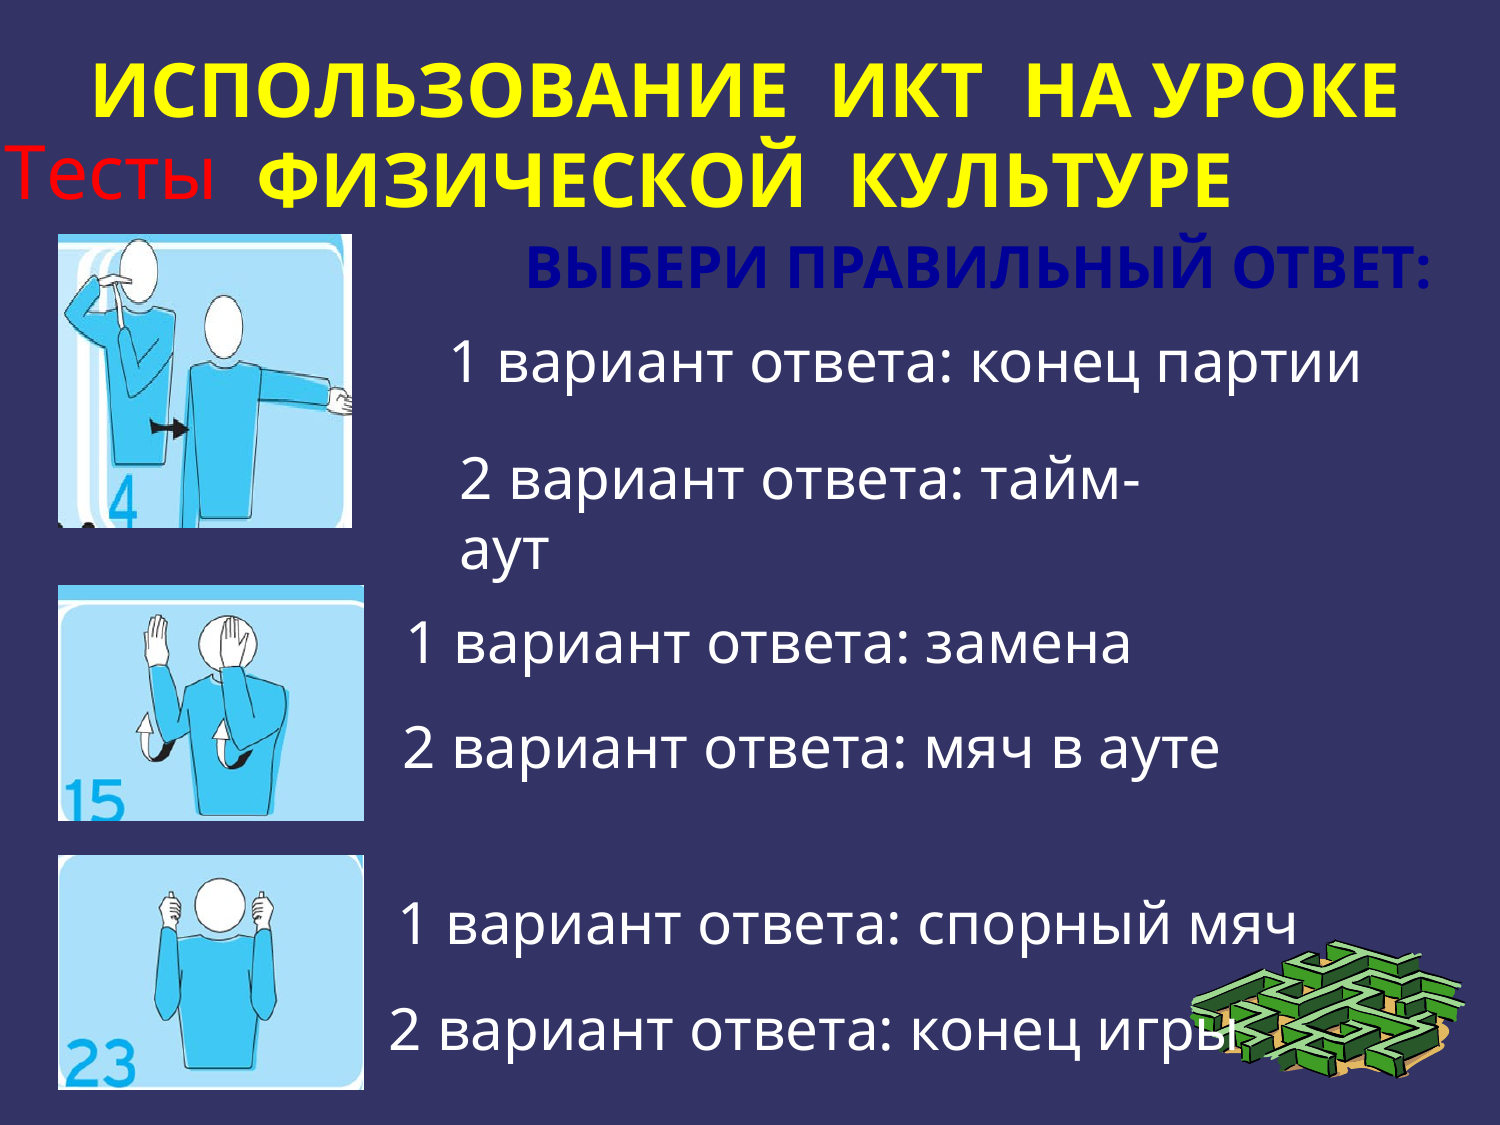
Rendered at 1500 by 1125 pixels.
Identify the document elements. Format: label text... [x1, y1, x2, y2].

text_box ВЫБЕРИ ПРАВИЛЬНЫЙ ОТВЕТ: [509, 222, 1448, 308]
text_box 2 вариант ответа: мяч в ауте [387, 703, 1237, 788]
picture [58, 585, 364, 821]
text_box 1 вариант ответа: конец партии [433, 316, 1500, 402]
text_box 2 вариант ответа: конец игры [374, 984, 1256, 1070]
picture [58, 234, 352, 528]
text_box 1 вариант ответа: спорный мяч [382, 878, 1315, 964]
list Тесты [0, 117, 305, 211]
picture [58, 855, 364, 1090]
text_box 2 вариант ответа: тайм-аут [445, 433, 1243, 589]
title ИСПОЛЬЗОВАНИЕ ИКТ НА УРОКЕ ФИЗИЧЕСКОЙ КУЛЬТУРЕ [70, 35, 1421, 223]
text_box 1 вариант ответа: замена [390, 597, 1149, 683]
picture [116, 488, 128, 511]
